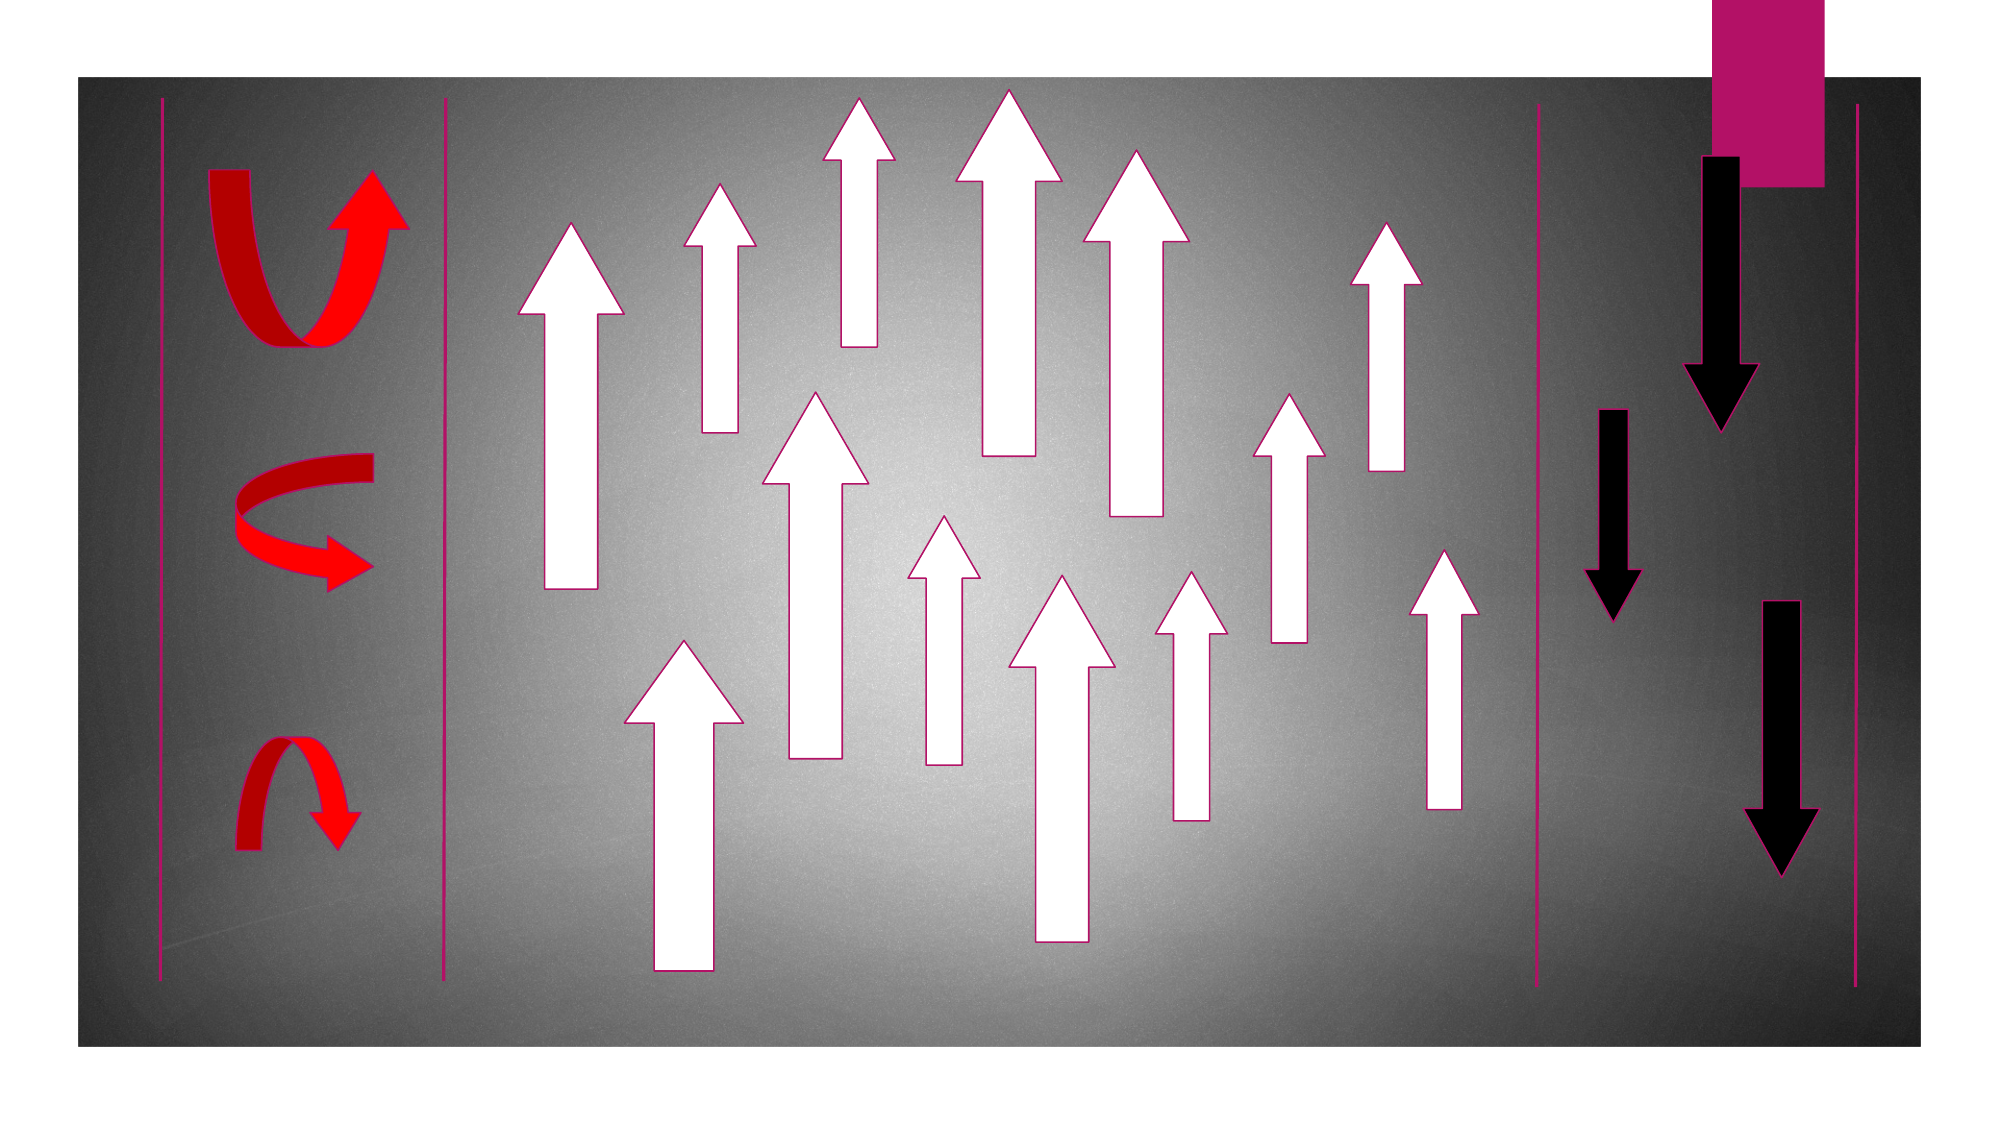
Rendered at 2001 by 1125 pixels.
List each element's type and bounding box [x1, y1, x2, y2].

text_box [823, 97, 896, 348]
text_box [1009, 575, 1116, 943]
text_box [1583, 409, 1644, 623]
text_box [1253, 393, 1326, 643]
text_box [235, 737, 362, 851]
text_box [235, 453, 374, 592]
text_box [1682, 155, 1760, 433]
text_box [908, 515, 981, 766]
text_box [624, 640, 744, 971]
text_box [762, 392, 869, 759]
text_box [518, 222, 625, 590]
text_box [1409, 549, 1480, 810]
text_box [683, 183, 757, 433]
text_box [1743, 600, 1821, 878]
picture [79, 78, 1920, 1046]
text_box [209, 170, 410, 348]
text_box [1083, 149, 1190, 517]
text_box [1350, 222, 1423, 472]
text_box [955, 89, 1063, 457]
text_box [1155, 571, 1228, 821]
